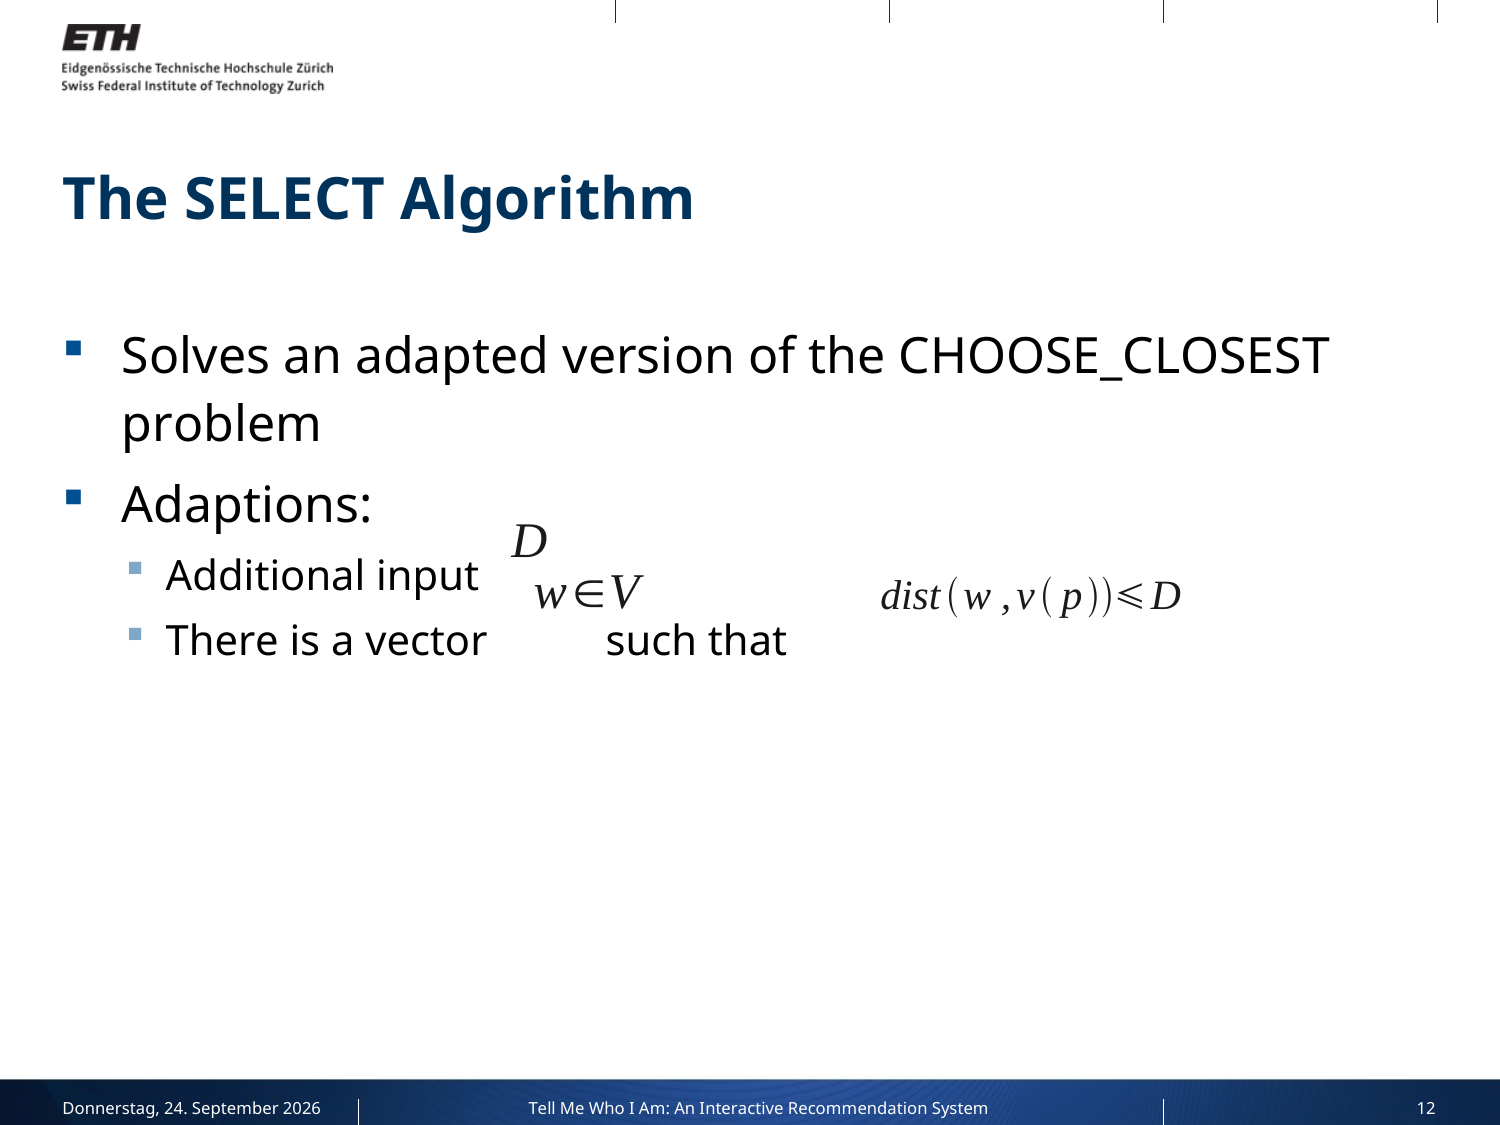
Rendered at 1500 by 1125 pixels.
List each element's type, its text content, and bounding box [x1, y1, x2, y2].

picture [0, 1078, 1500, 1125]
list Solves an adapted version of the CHOOSE_CLOSEST problem Adaptions: Additional input There is a vector such that [62, 319, 1438, 1052]
title The SELECT Algorithm [62, 157, 1438, 281]
chart [501, 513, 646, 621]
chart [872, 572, 1188, 621]
picture [62, 24, 333, 94]
